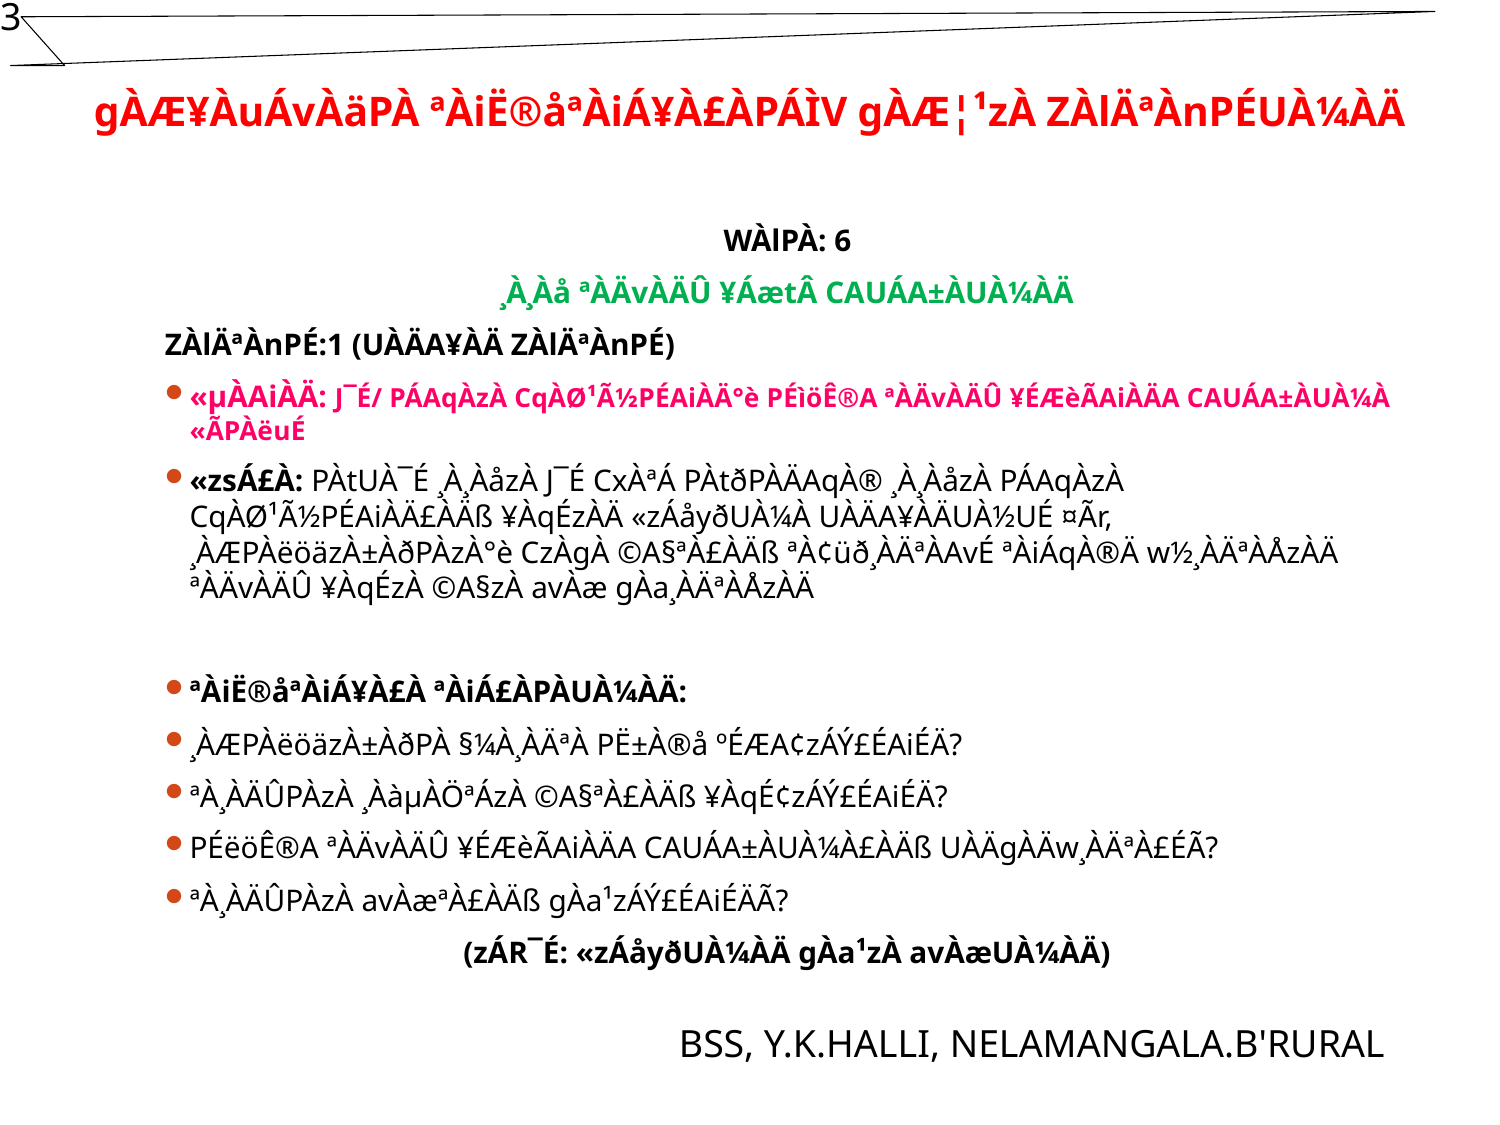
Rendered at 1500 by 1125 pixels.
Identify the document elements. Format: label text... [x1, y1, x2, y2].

footer BSS, Y.K.HALLI, NELAMANGALA.B'RURAL [150, 1012, 1400, 1088]
list WÀlPÀ: 6 ¸À¸Àå ªÀÄvÀÄÛ ¥ÁætÂ CAUÁA±ÀUÀ¼ÀÄ ZÀlÄªÀnPÉ:1 (UÀÄA¥ÀÄ ZÀlÄªÀnPÉ) «µÀAiÀÄ: J¯É/ PÁAqÀzÀ CqÀØ¹Ã½PÉAiÀÄ°è PÉìöÊ®A ªÀÄvÀÄÛ ¥ÉÆèÃAiÀÄA CAUÁA±ÀUÀ¼À «ÃPÀëuÉ «zsÁ£À: PÀtUÀ¯É ¸À¸ÀåzÀ J¯É CxÀªÁ PÀtðPÀÄAqÀ® ¸À¸ÀåzÀ PÁAqÀzÀ CqÀØ¹Ã½PÉAiÀÄ£ÀÄß ¥ÀqÉzÀÄ «zÁåyðUÀ¼À UÀÄA¥ÀÄUÀ½UÉ ¤Ãr, ¸ÀÆPÀëöäzÀ±ÀðPÀzÀ°è CzÀgÀ ©A§ªÀ£ÀÄß ªÀ¢üð¸ÀÄªÀAvÉ ªÀiÁqÀ®Ä w½¸ÀÄªÀÅzÀÄ ªÀÄvÀÄÛ ¥ÀqÉzÀ ©A§zÀ avÀæ gÀa¸ÀÄªÀÅzÀÄ ªÀiË®åªÀiÁ¥À£À ªÀiÁ£ÀPÀUÀ¼ÀÄ: ¸ÀÆPÀëöäzÀ±ÀðPÀ §¼À¸ÀÄªÀ PË±À®å ºÉÆA¢zÁÝ£ÉAiÉÄ? ªÀ¸ÀÄÛPÀzÀ ¸ÀàµÀÖªÁzÀ ©A§ªÀ£ÀÄß ¥ÀqÉ¢zÁÝ£ÉAiÉÄ? PÉëöÊ®A ªÀÄvÀÄÛ ¥ÉÆèÃAiÀÄA CAUÁA±ÀUÀ¼À£ÀÄß UÀÄgÀÄw¸ÀÄªÀ£ÉÃ? ªÀ¸ÀÄÛPÀzÀ avÀæªÀ£ÀÄß gÀa¹zÁÝ£ÉAiÉÄÃ? (zÁR¯É: «zÁåyðUÀ¼ÀÄ gÀa¹zÀ avÀæUÀ¼ÀÄ) [150, 162, 1425, 988]
title gÀÆ¥ÀuÁvÀäPÀ ªÀiË®åªÀiÁ¥À£ÀPÁÌV gÀÆ¦¹zÀ ZÀlÄªÀnPÉUÀ¼ÀÄ [75, 37, 1425, 150]
